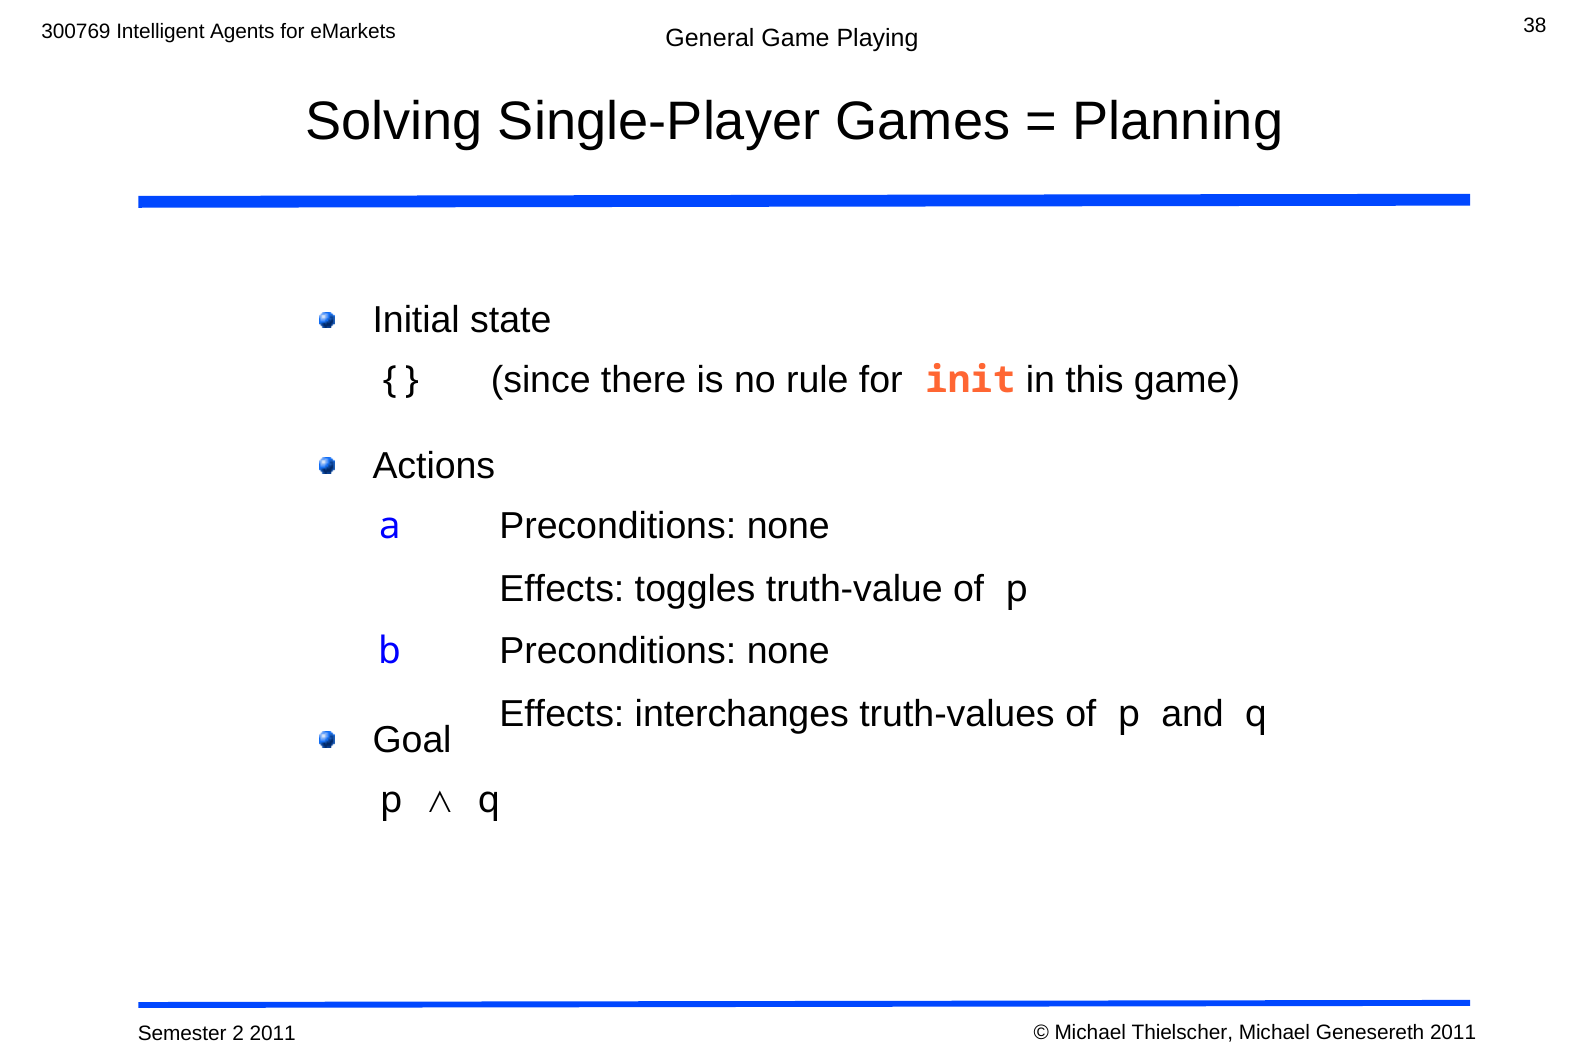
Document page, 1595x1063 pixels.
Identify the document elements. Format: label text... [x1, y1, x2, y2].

list Initial state {} (since there is no rule for init in this game) Actions a Preconditions: none Effects: toggles truth-value of p b Preconditions: none Effects: interchanges truth-values of p and q [283, 270, 1311, 689]
title Solving Single-Player Games = Planning [114, 51, 1476, 190]
list Goal p ∧ q [283, 689, 1311, 922]
